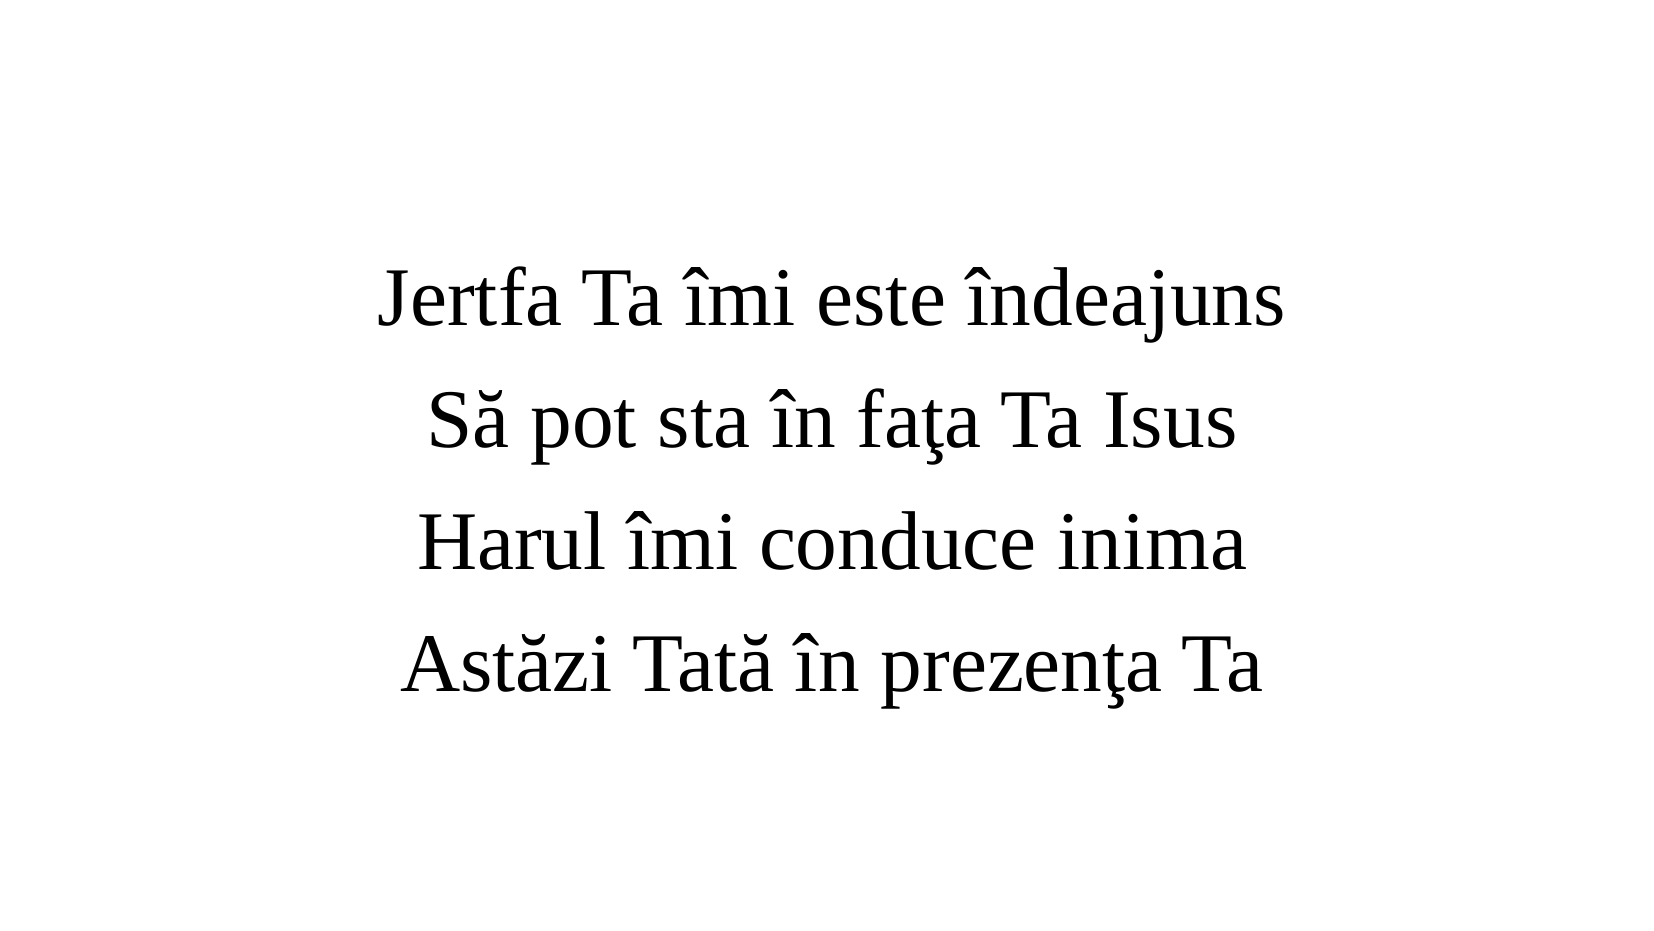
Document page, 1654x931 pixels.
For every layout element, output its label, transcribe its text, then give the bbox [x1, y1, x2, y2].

subtitle Jertfa Ta îmi este îndeajuns Să pot sta în faţa Ta Isus Harul îmi conduce inima Astăzi Tată în prezenţa Ta [94, 238, 1571, 712]
